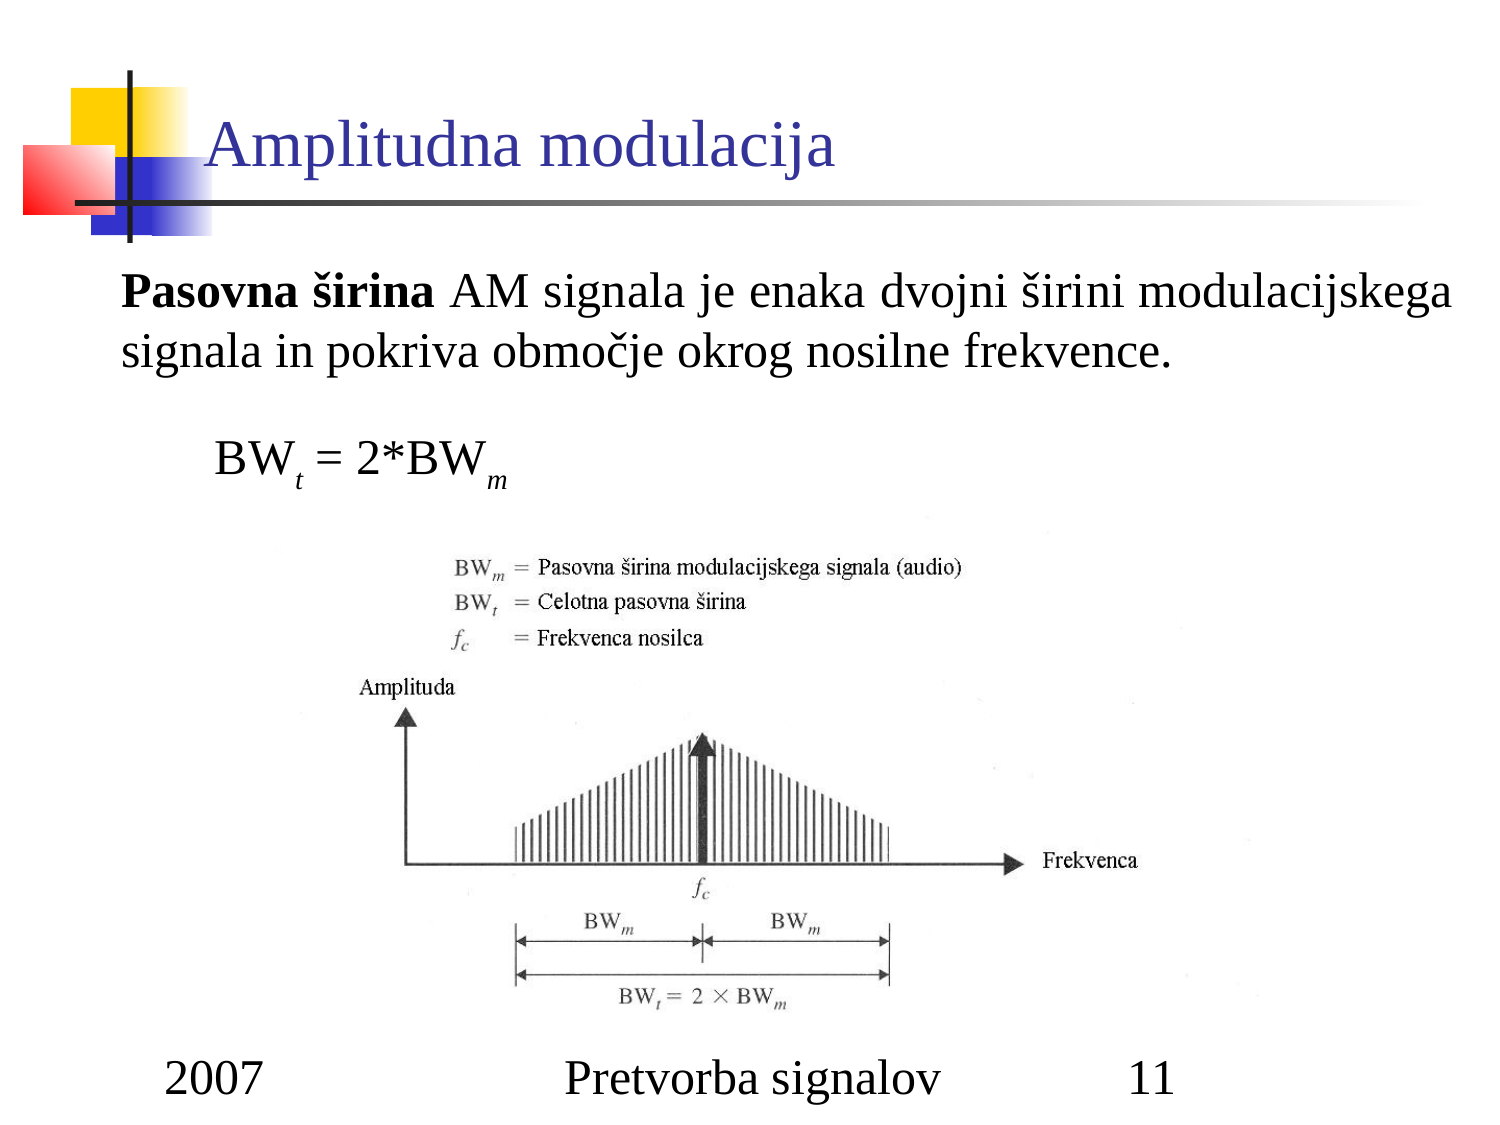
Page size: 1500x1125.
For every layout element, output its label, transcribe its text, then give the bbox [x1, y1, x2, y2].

list Pasovna širina AM signala je enaka dvojni širini modulacijskega signala in pokriva območje okrog nosilne frekvence. BWt = 2*BWm [50, 249, 1469, 513]
picture [275, 512, 1261, 1038]
title Amplitudna modulacija [188, 92, 1468, 188]
